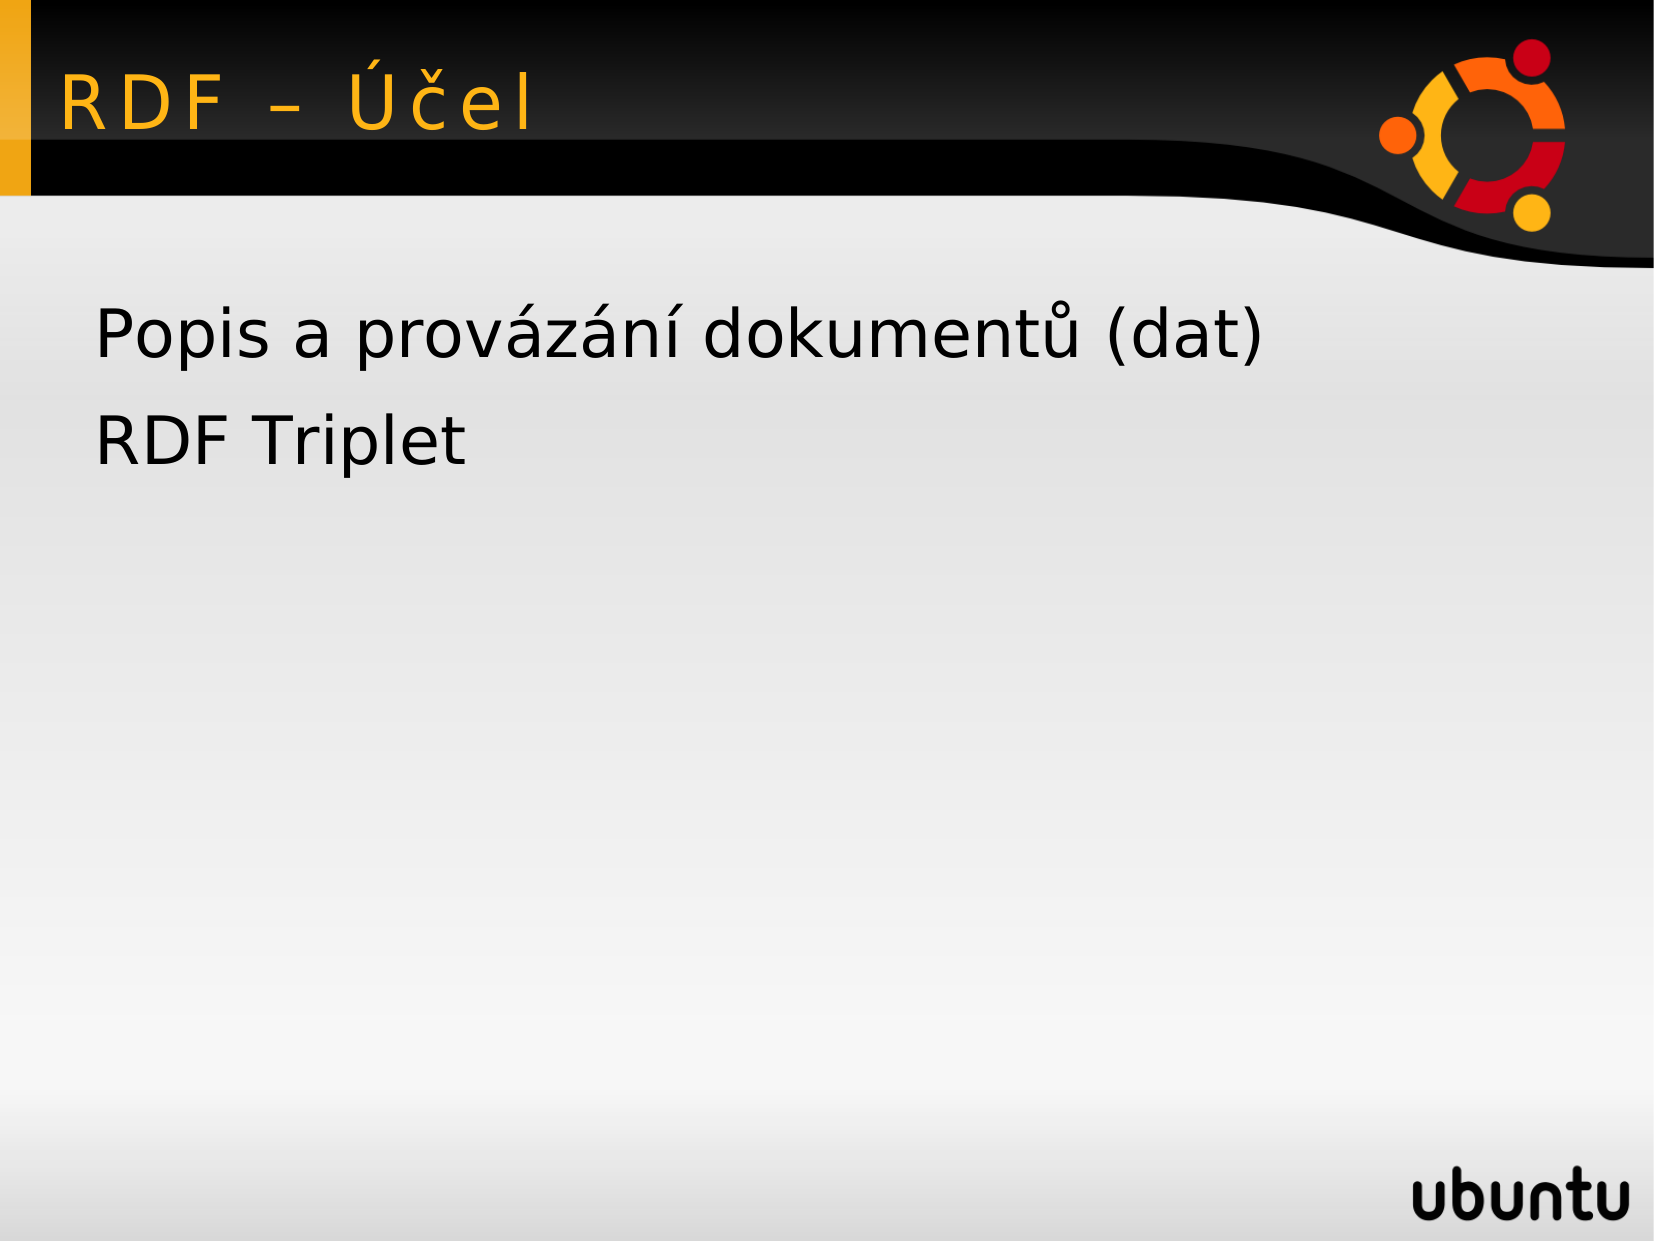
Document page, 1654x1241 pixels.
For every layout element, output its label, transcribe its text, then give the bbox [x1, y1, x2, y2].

picture [0, 0, 1654, 1241]
title RDF – Účel [59, 29, 1270, 178]
list Popis a provázání dokumentů (dat) RDF Triplet [76, 295, 1565, 1114]
